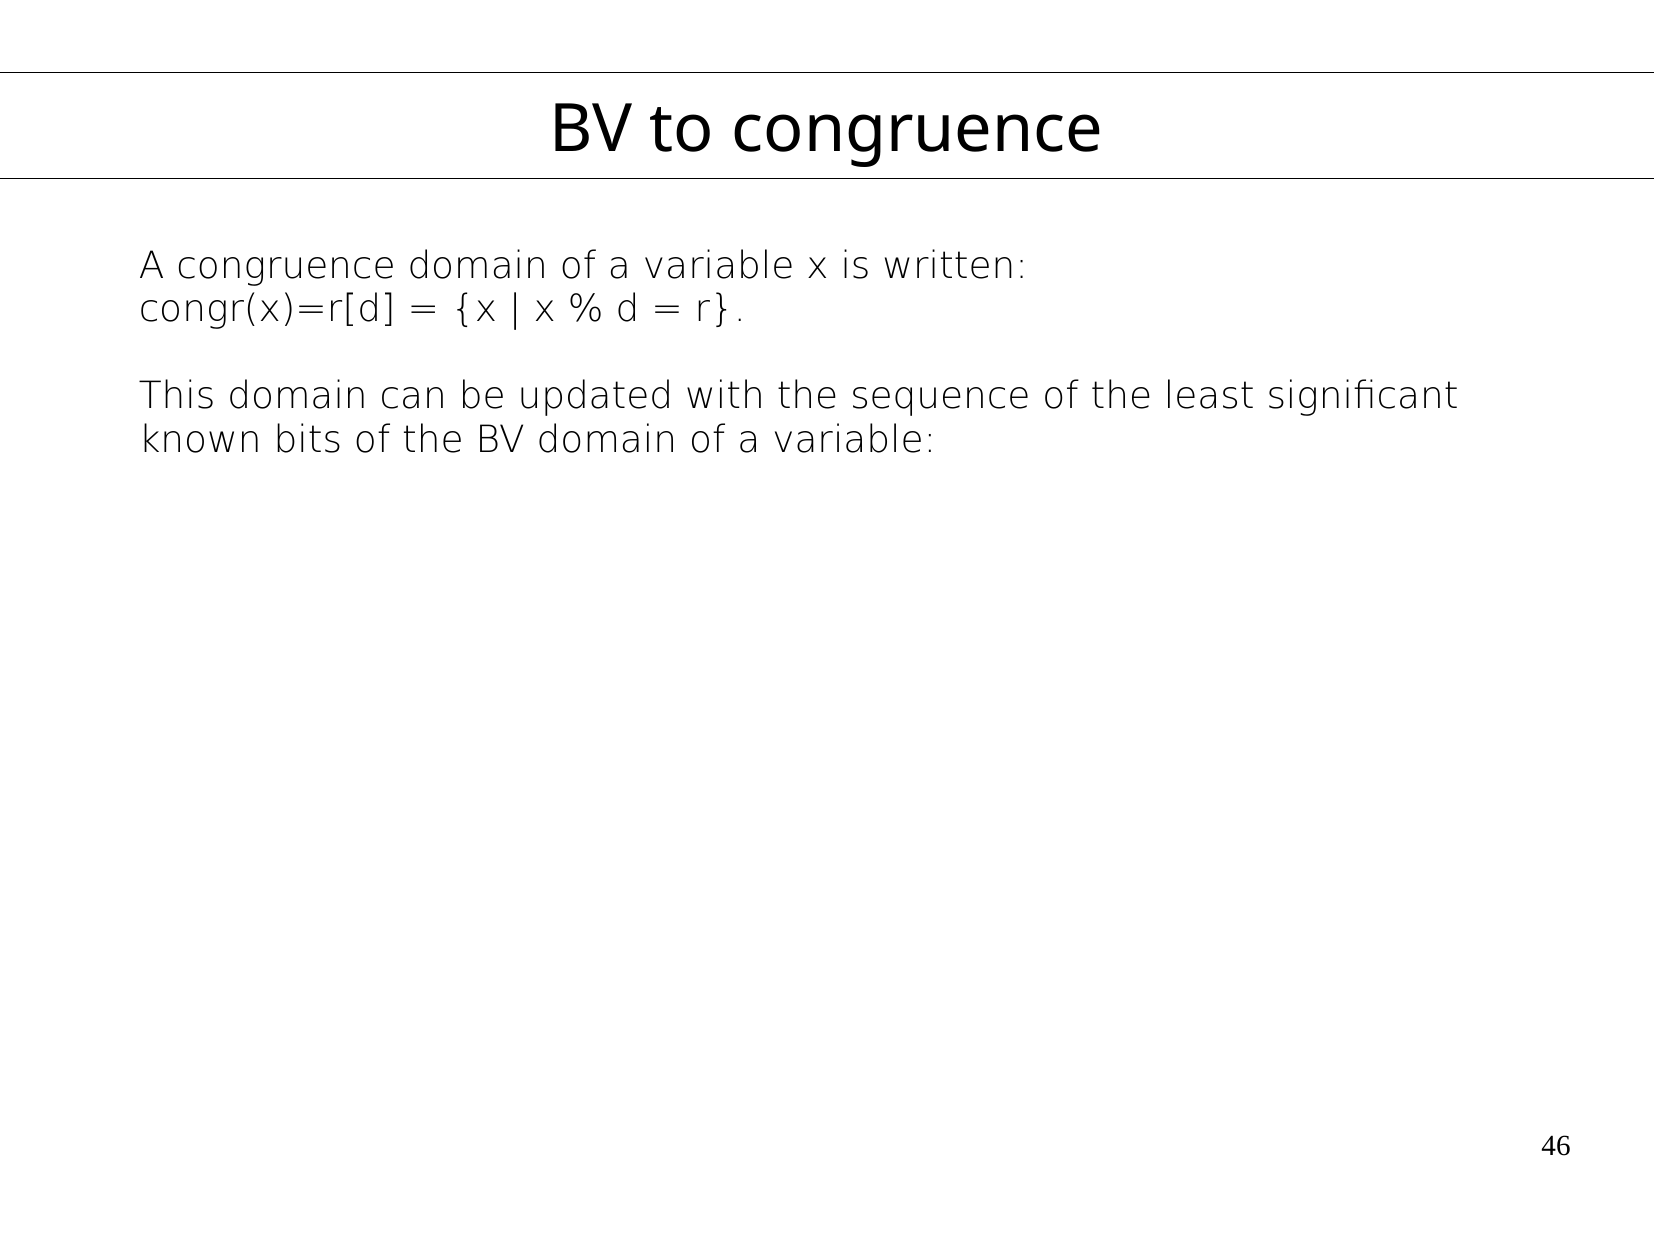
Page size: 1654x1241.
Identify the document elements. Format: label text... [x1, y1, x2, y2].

text_box BV to congruence [0, 72, 1654, 166]
text_box A congruence domain of a variable x is written: congr(x)=r[d] = {x | x % d = r}. This domain can be updated with the sequence of the least significant known bits of the BV domain of a variable: [124, 236, 1512, 472]
